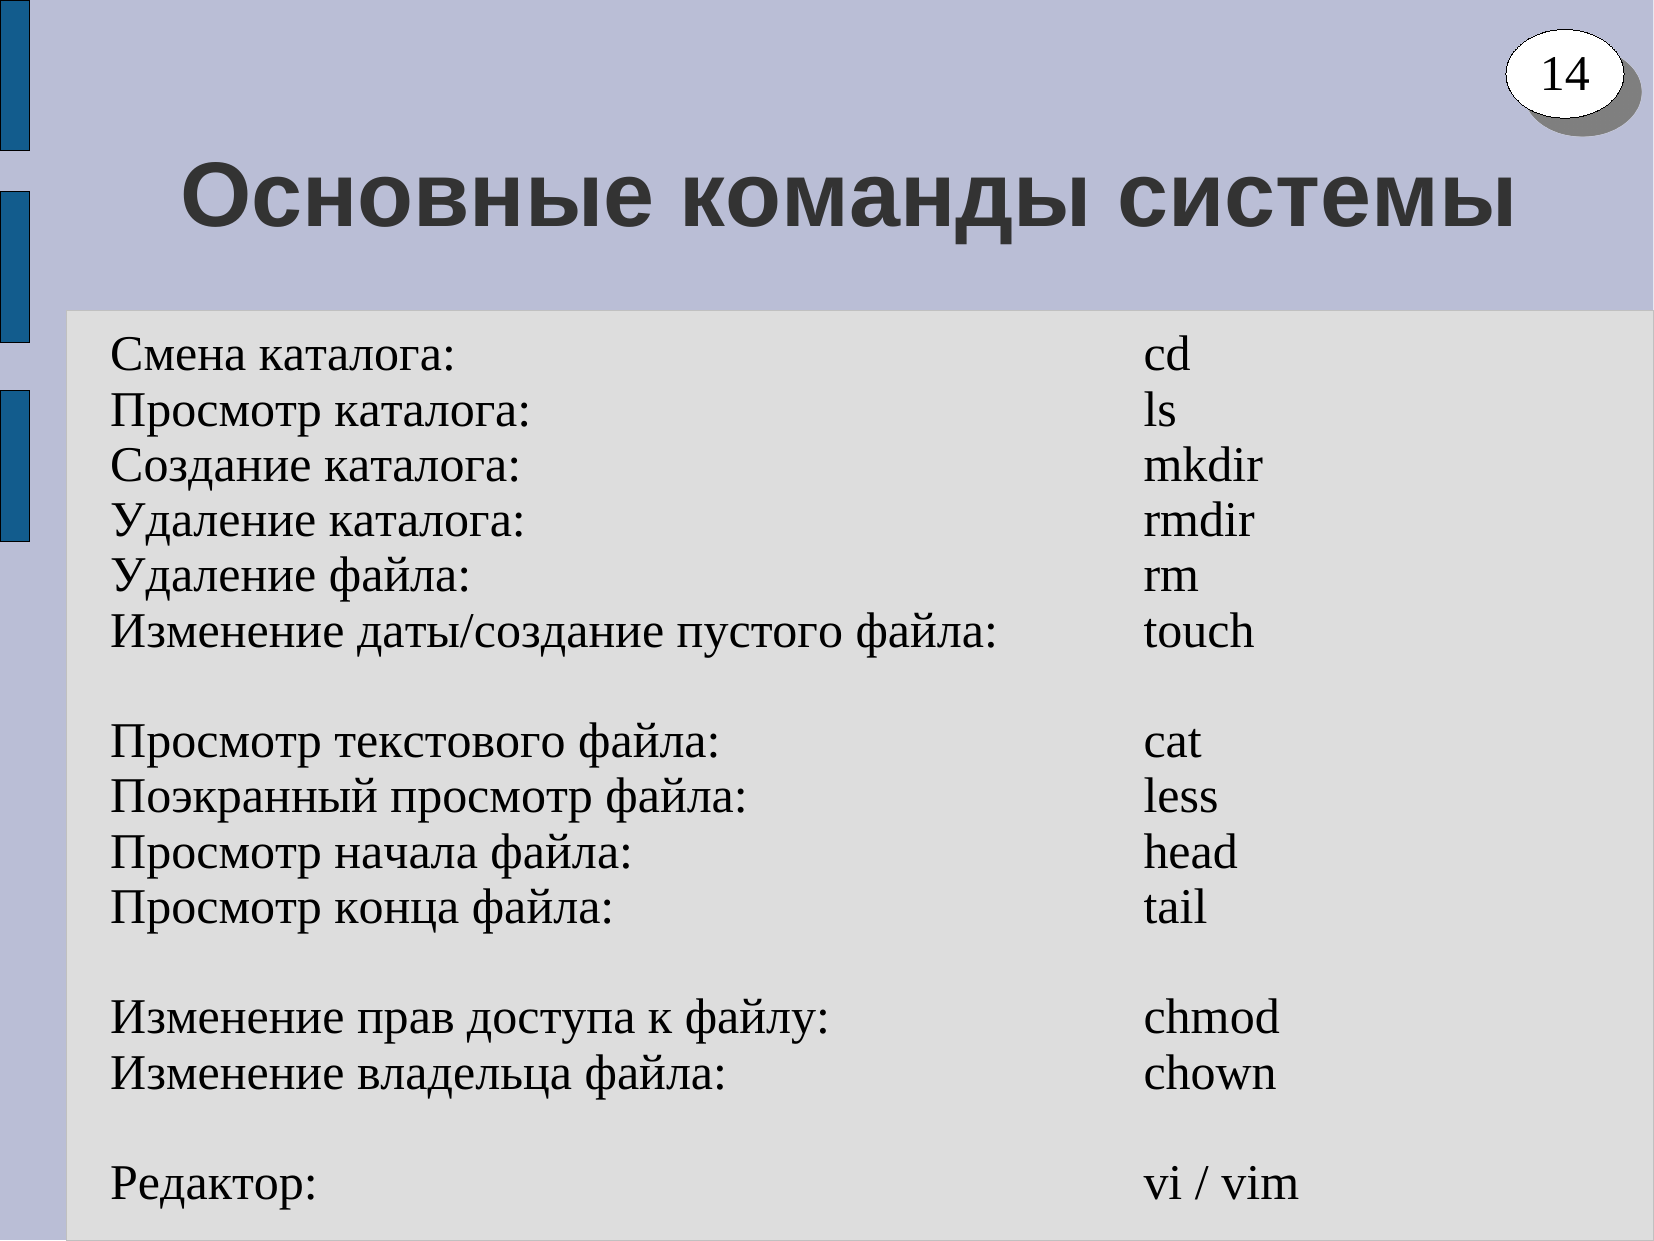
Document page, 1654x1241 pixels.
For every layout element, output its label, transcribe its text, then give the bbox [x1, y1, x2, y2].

text_box 14 [1505, 29, 1625, 119]
text_box Смена каталога: cd Просмотр каталога: ls Создание каталога: mkdir Удаление каталога: rmdir Удаление файла: rm Изменение даты/создание пустого файла: touch Просмотр текстового файла: cat Поэкранный просмотр файла: less Просмотр начала файла: head Просмотр конца файла: tail Изменение прав доступа к файлу: chmod Изменение владельца файла: chown Редактор: vi / vim [110, 326, 1300, 1211]
title Основные команды системы [121, 91, 1534, 299]
